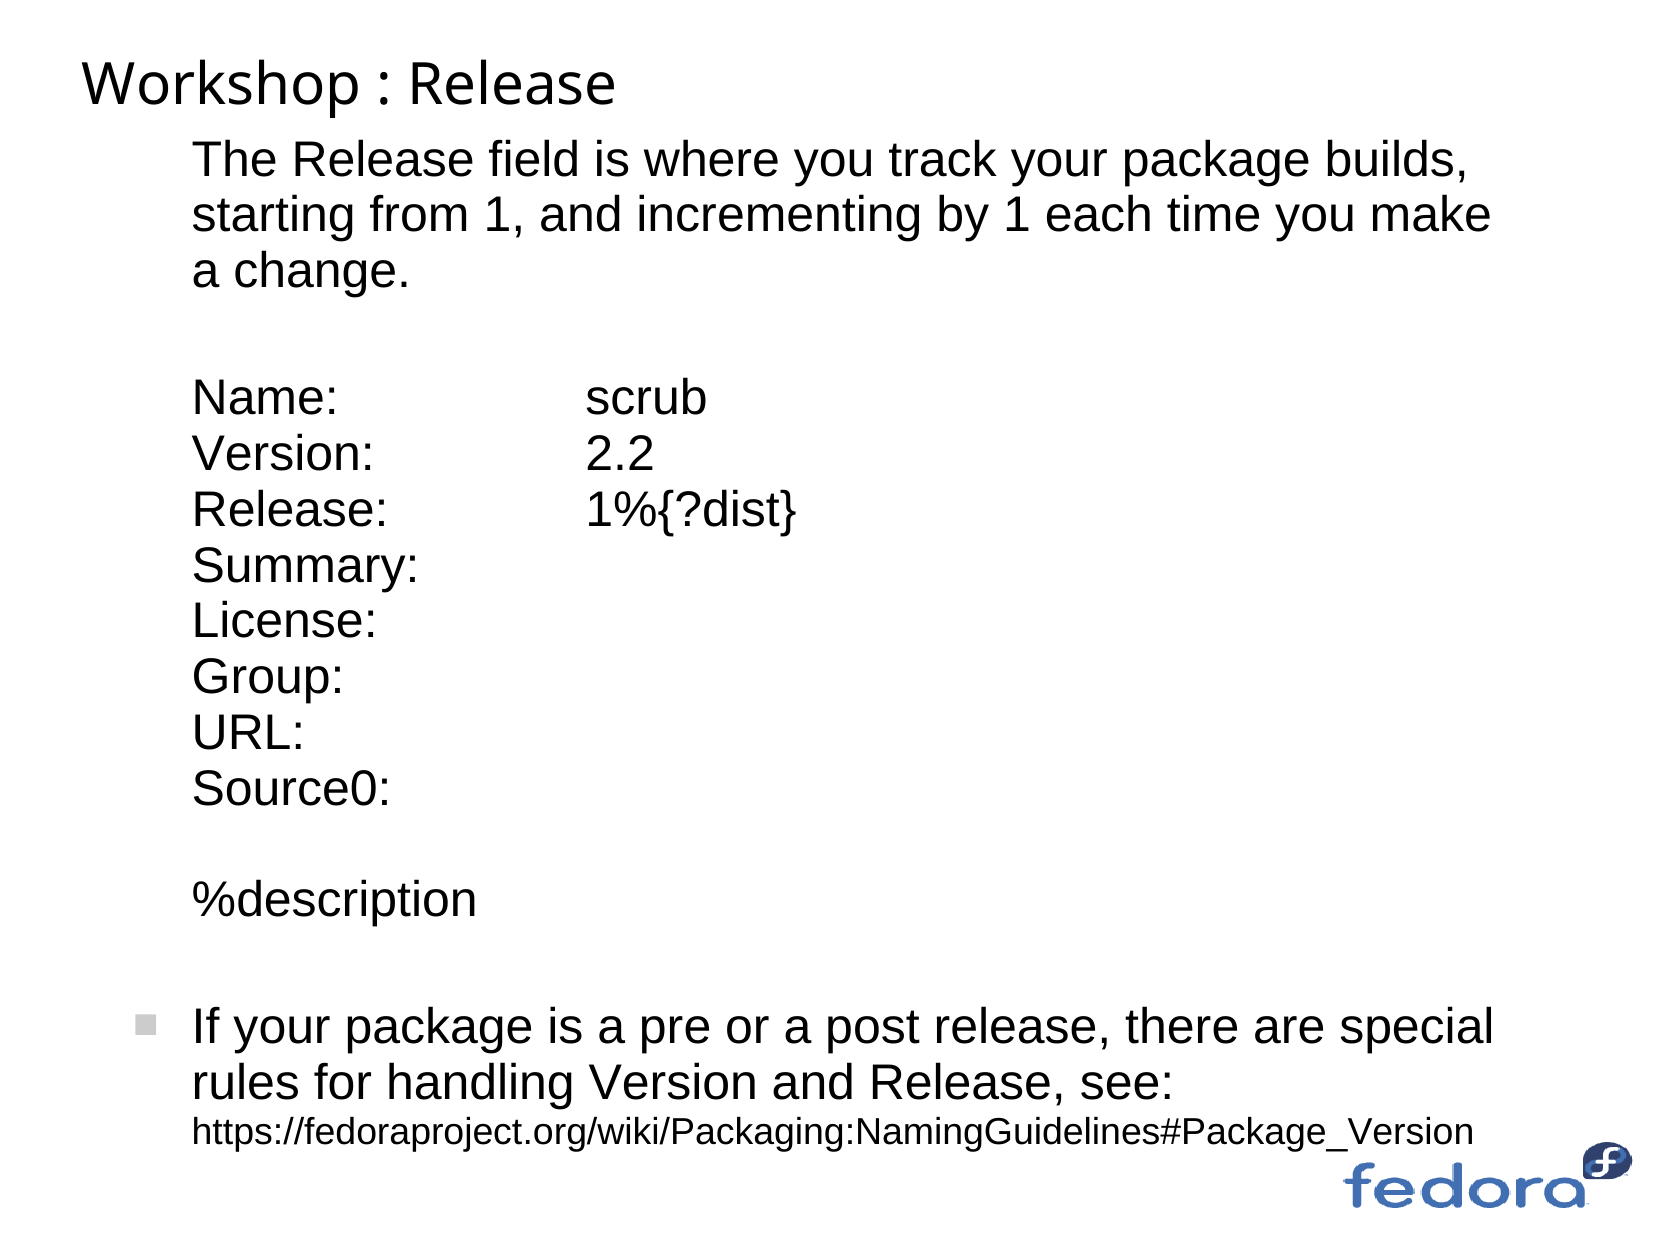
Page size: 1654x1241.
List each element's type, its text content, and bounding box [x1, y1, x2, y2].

list The Release field is where you track your package builds, starting from 1, and incrementing by 1 each time you make a change. Name: scrub Version: 2.2 Release: 1%{?dist} Summary: License: Group: URL: Source0: %description If your package is a pre or a post release, there are special rules for handling Version and Release, see: https://fedoraproject.org/wiki/Packaging:NamingGuidelines#Package_Version [79, 130, 1503, 1153]
title Workshop : Release [81, 23, 1513, 141]
picture [1332, 1124, 1651, 1227]
